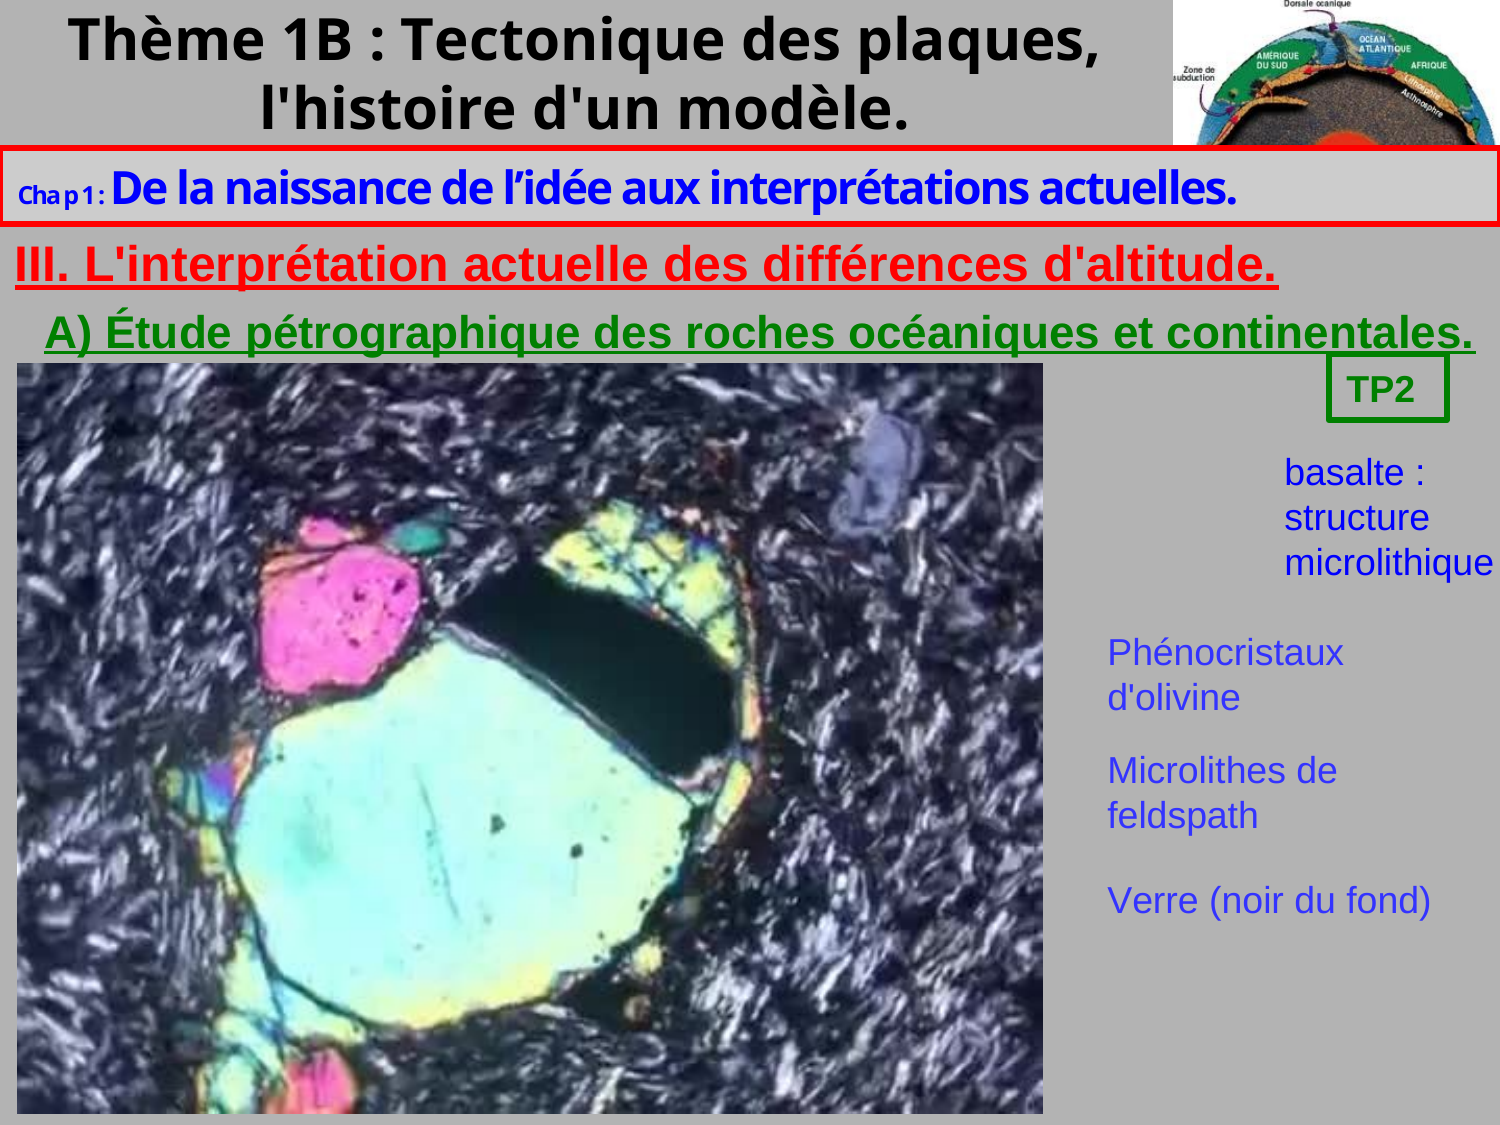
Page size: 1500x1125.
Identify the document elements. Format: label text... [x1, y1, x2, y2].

text_box Microlithes de feldspath [1092, 738, 1500, 844]
text_box A) Étude pétrographique des roches océaniques et continentales. [29, 295, 1500, 366]
text_box basalte : structure microlithique [1269, 440, 1500, 591]
text_box TP2 [1328, 354, 1447, 421]
text_box Verre (noir du fond) [1092, 868, 1500, 929]
text_box Cha p 1 : De la naissance de l’idée aux interprétations actuelles. [0, 147, 1500, 224]
text_box Thème 1B : Tectonique des plaques, l'histoire d'un modèle. [0, 0, 1173, 147]
picture [17, 363, 1043, 1114]
text_box III. L'interprétation actuelle des différences d'altitude. [0, 224, 1418, 300]
picture [1173, 0, 1500, 147]
text_box Phénocristaux d'olivine [1092, 620, 1500, 725]
